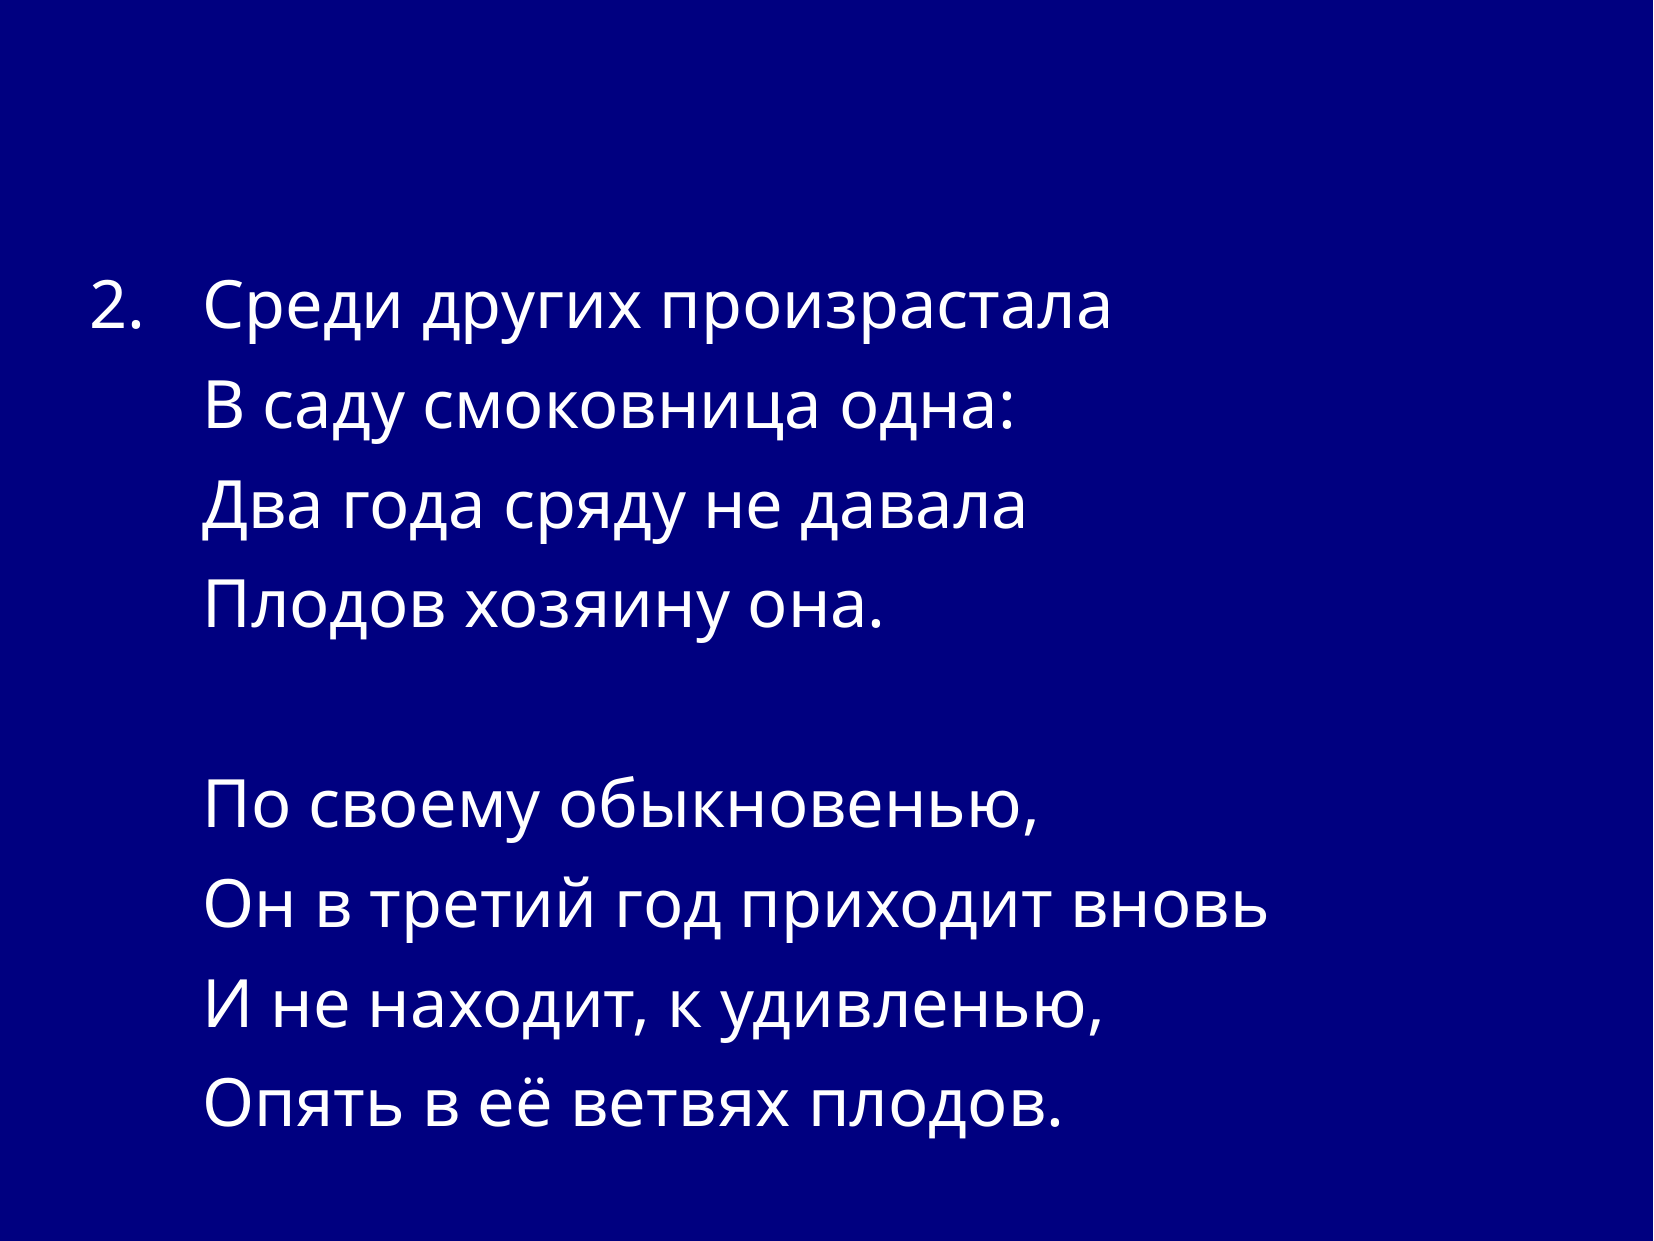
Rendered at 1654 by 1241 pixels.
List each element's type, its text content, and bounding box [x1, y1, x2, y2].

text_box 2. Среди других произрастала В саду смоковница одна: Два года сряду не давала Плодов хозяину она. По своему обыкновенью, Он в третий год приходит вновь И не находит, к удивленью, Опять в её ветвях плодов. [75, 150, 1576, 1163]
